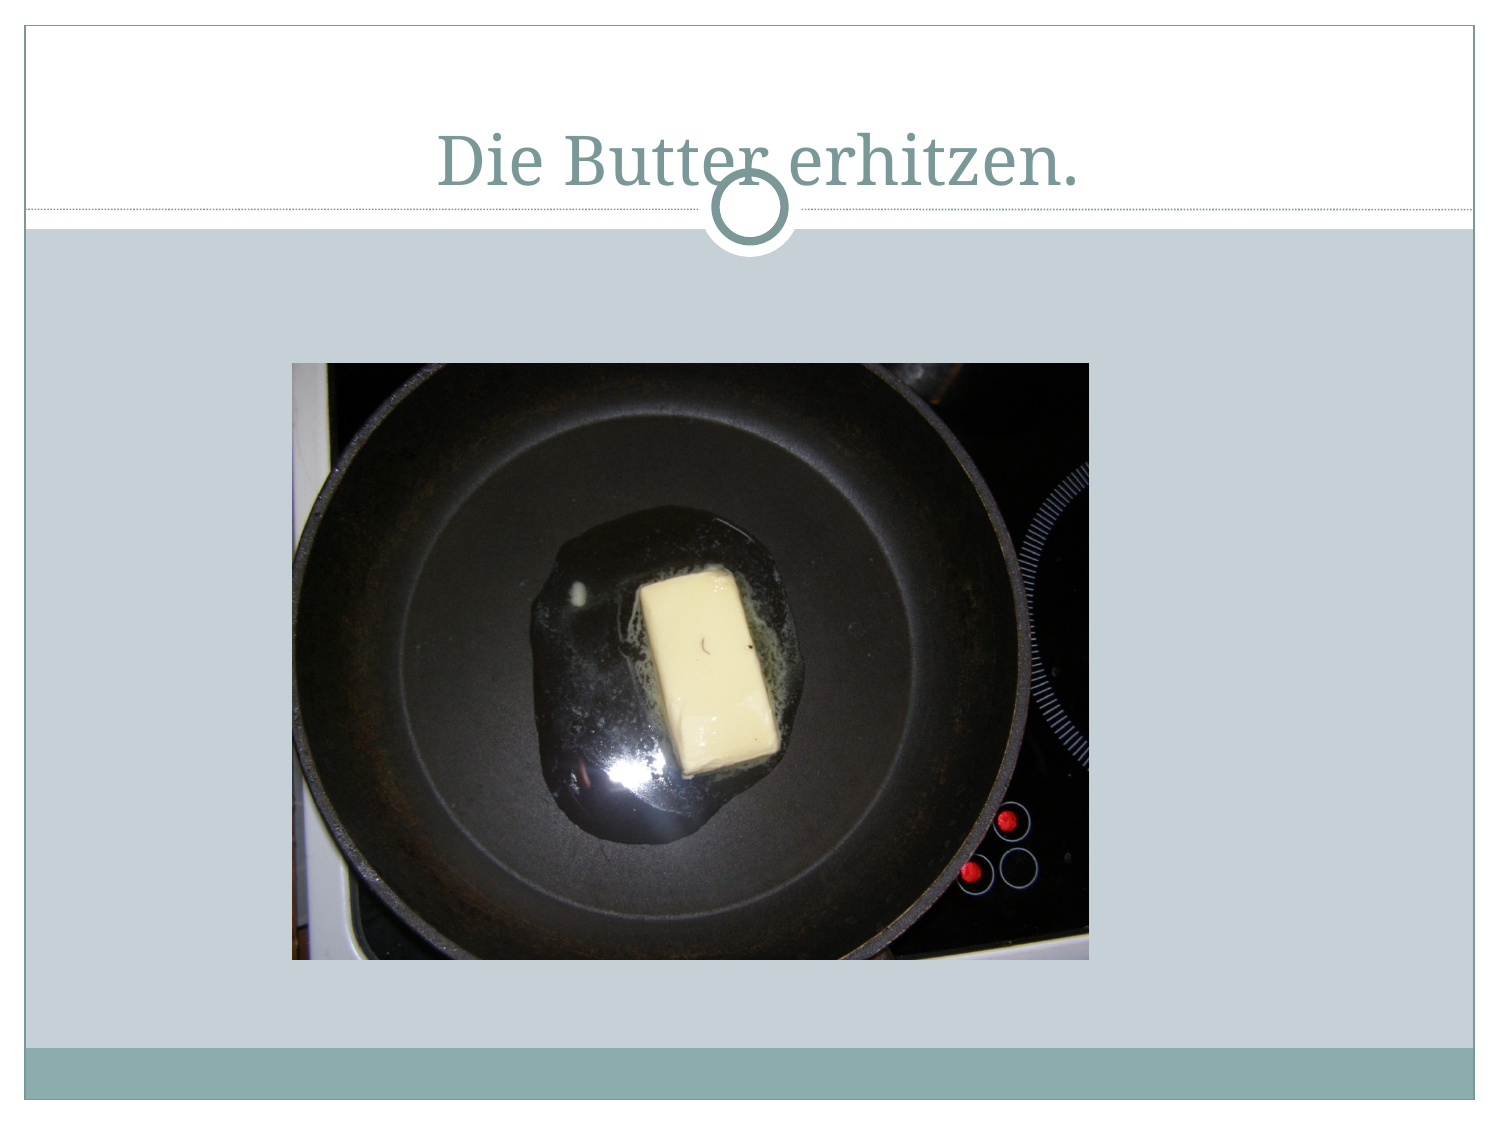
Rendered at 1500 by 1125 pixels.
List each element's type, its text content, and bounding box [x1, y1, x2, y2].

title Die Butter erhitzen. [58, 82, 1459, 207]
picture [292, 363, 1089, 960]
